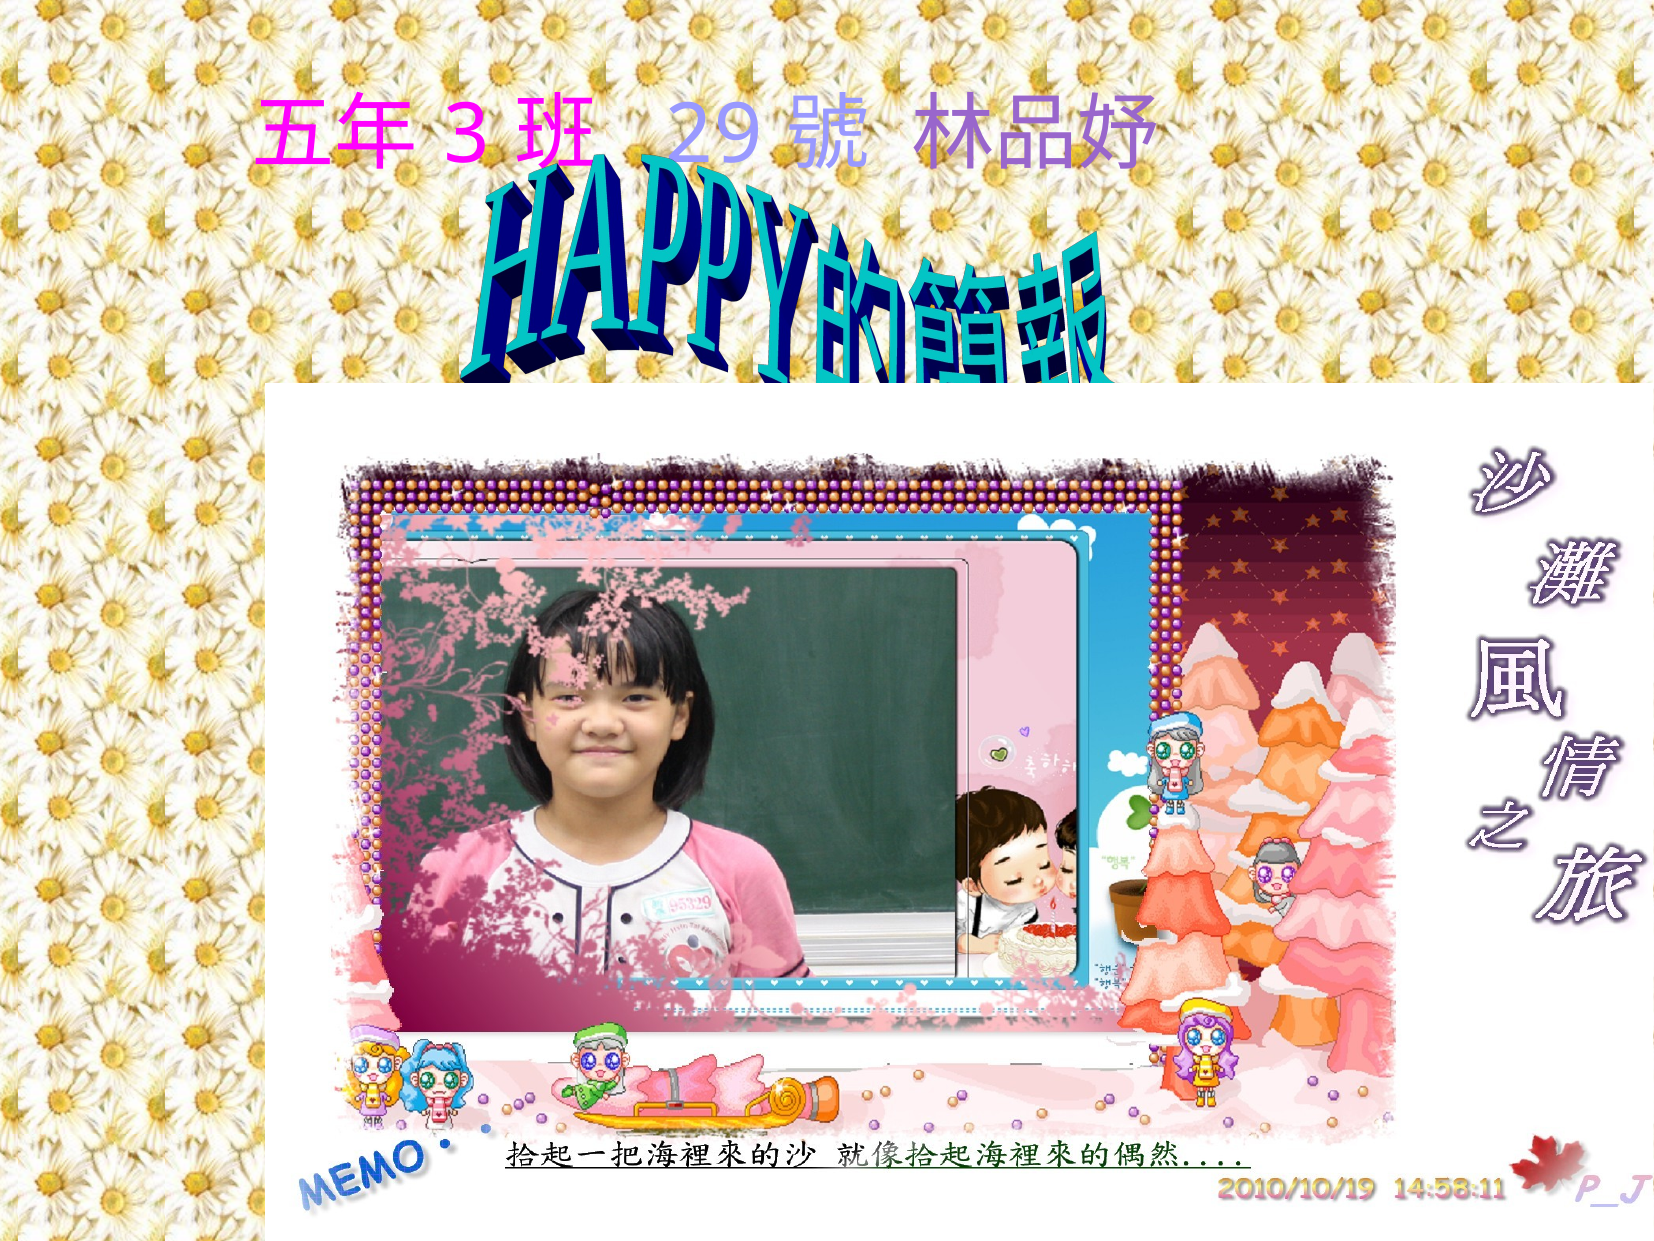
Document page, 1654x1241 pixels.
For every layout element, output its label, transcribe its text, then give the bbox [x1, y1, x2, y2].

text_box [775, 217, 794, 271]
text_box [1037, 338, 1047, 347]
text_box [623, 217, 645, 321]
picture [0, 0, 1654, 1241]
text_box [670, 217, 677, 244]
text_box [723, 217, 731, 263]
text_box [870, 305, 890, 379]
text_box [834, 287, 843, 314]
text_box [147, 217, 491, 532]
text_box [859, 325, 880, 383]
text_box [946, 308, 965, 373]
text_box [931, 378, 939, 383]
text_box [507, 295, 521, 344]
text_box [504, 217, 770, 383]
text_box [790, 217, 1063, 383]
text_box 五年3班 29號 林品妤 [236, 59, 1565, 274]
text_box [1051, 373, 1063, 379]
text_box [551, 217, 578, 322]
text_box [519, 217, 532, 251]
text_box [833, 342, 843, 378]
